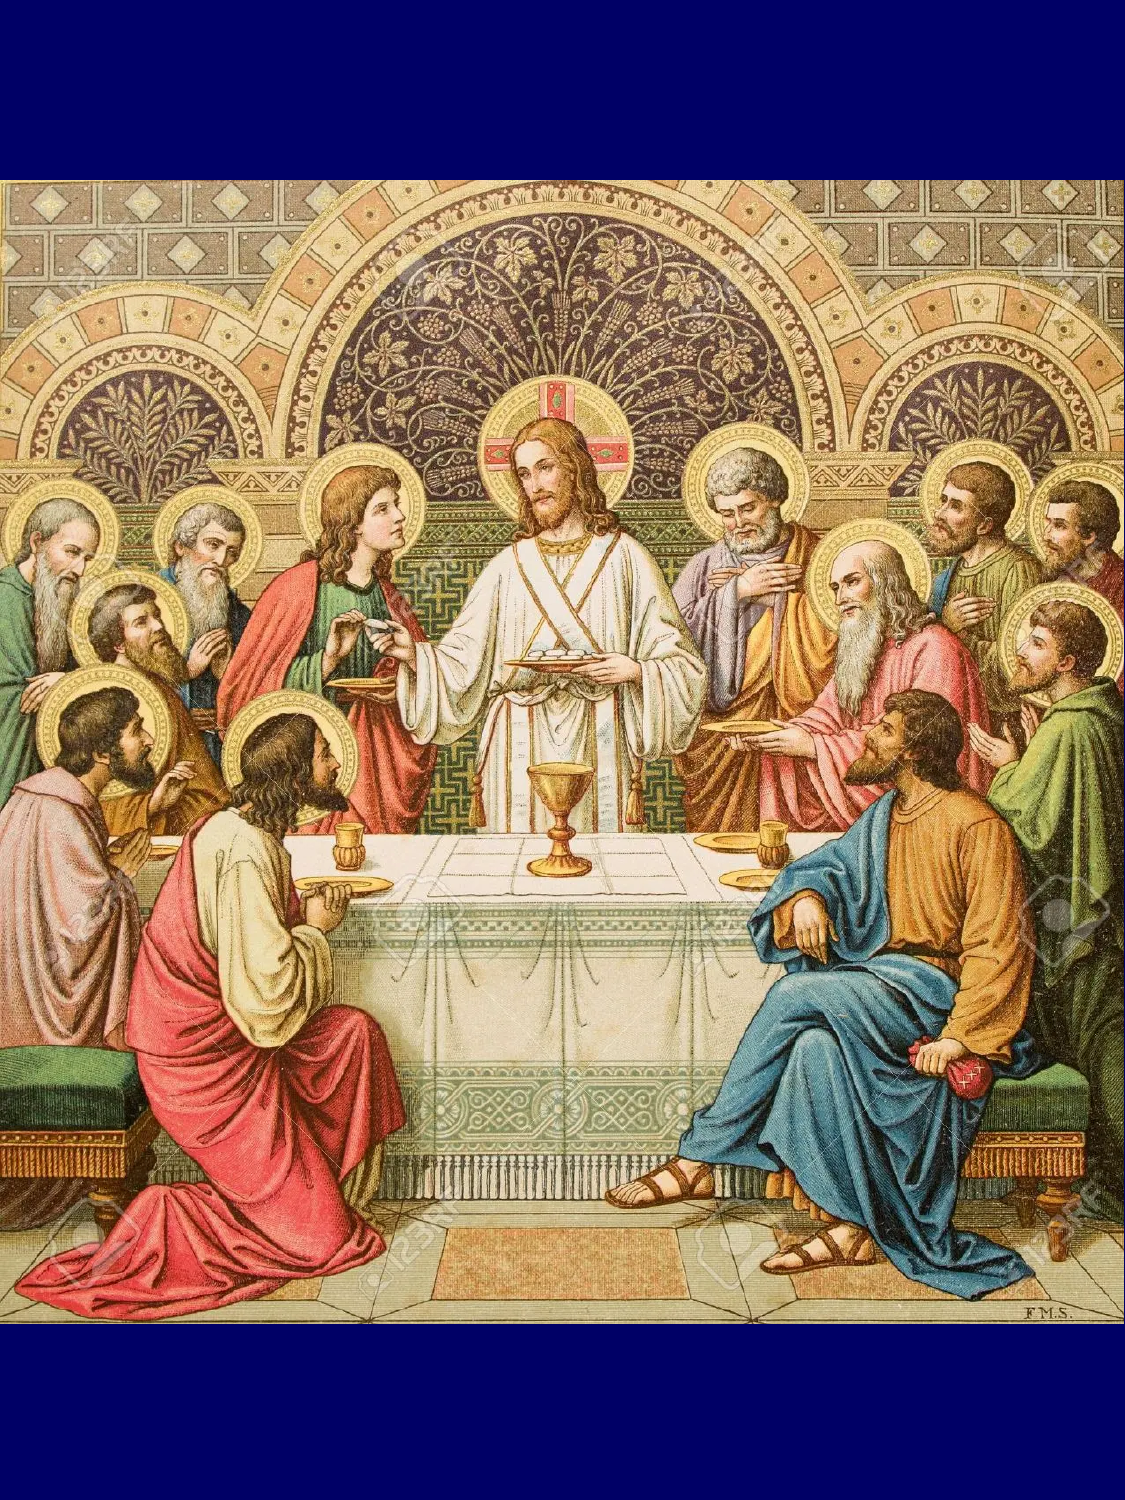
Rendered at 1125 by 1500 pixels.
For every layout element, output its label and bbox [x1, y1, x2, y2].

picture [0, 180, 1124, 1324]
